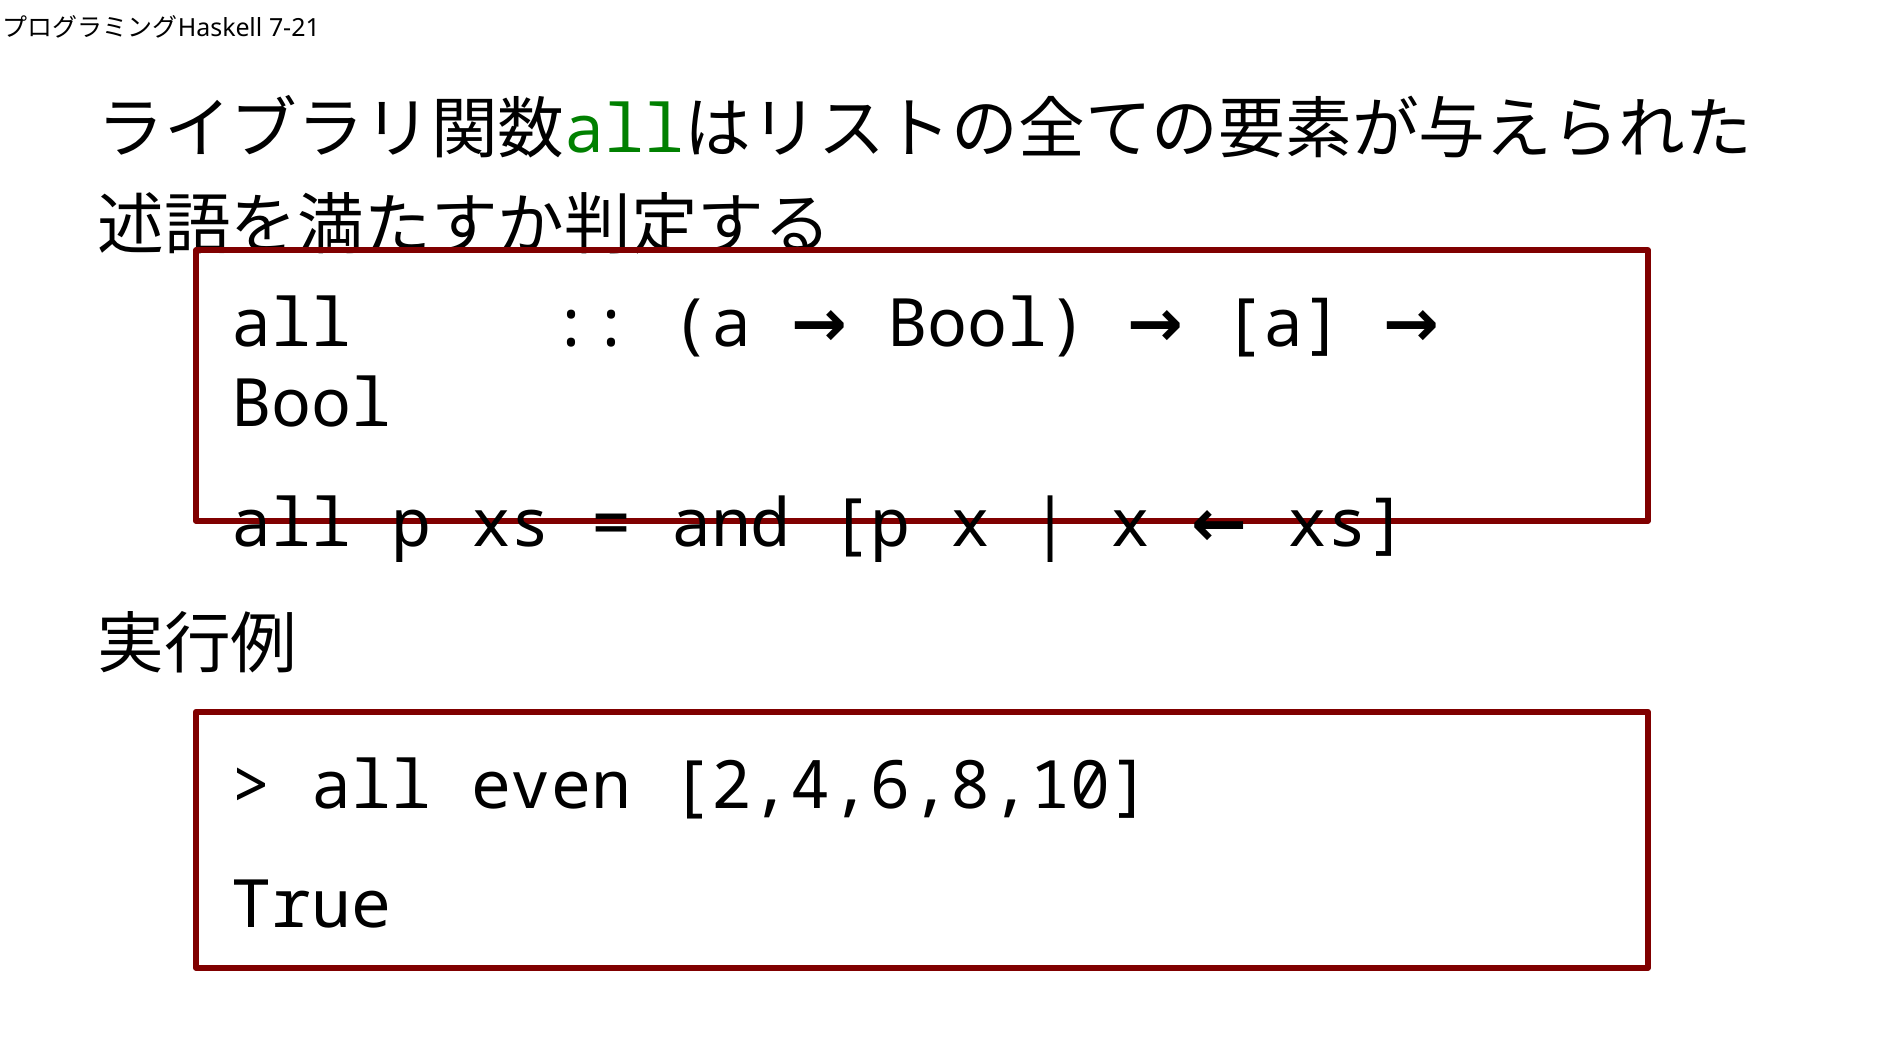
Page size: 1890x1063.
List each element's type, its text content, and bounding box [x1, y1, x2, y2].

list 実行例 [94, 586, 1796, 661]
list ライブラリ関数allはリストの全ての要素が与えられた述語を満たすか判定する [94, 71, 1796, 223]
text_box > all even [2,4,6,8,10] True [195, 711, 1649, 968]
text_box all :: (a → Bool) → [a] → Bool all p xs = and [p x | x ← xs] [195, 250, 1649, 521]
